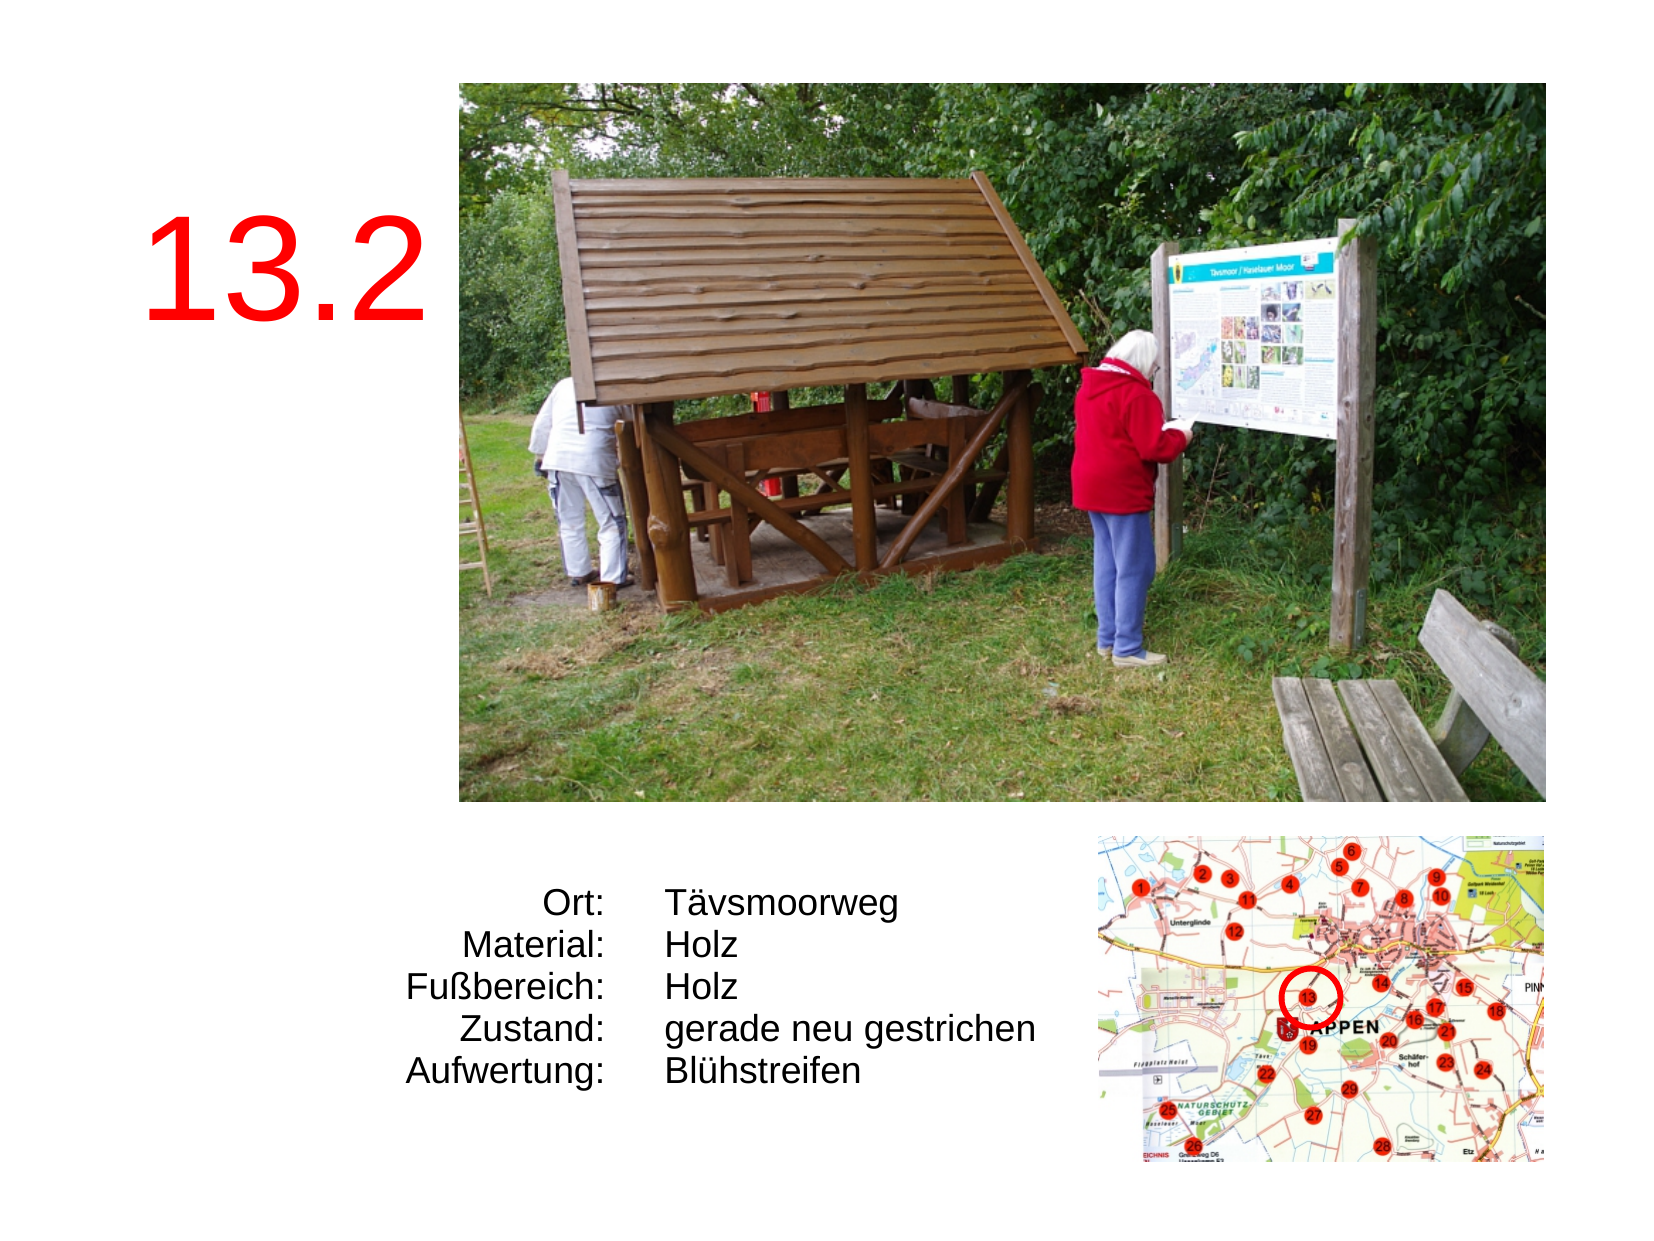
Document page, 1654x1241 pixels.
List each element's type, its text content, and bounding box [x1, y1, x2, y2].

text_box 13.2 [124, 177, 459, 360]
picture [1098, 836, 1544, 1162]
picture [459, 83, 1546, 802]
text_box Ort: Tävsmoorweg Material: Holz Fußbereich: Holz Zustand: gerade neu gestrichen Aufwertung: Blühstreifen [354, 873, 1098, 1142]
